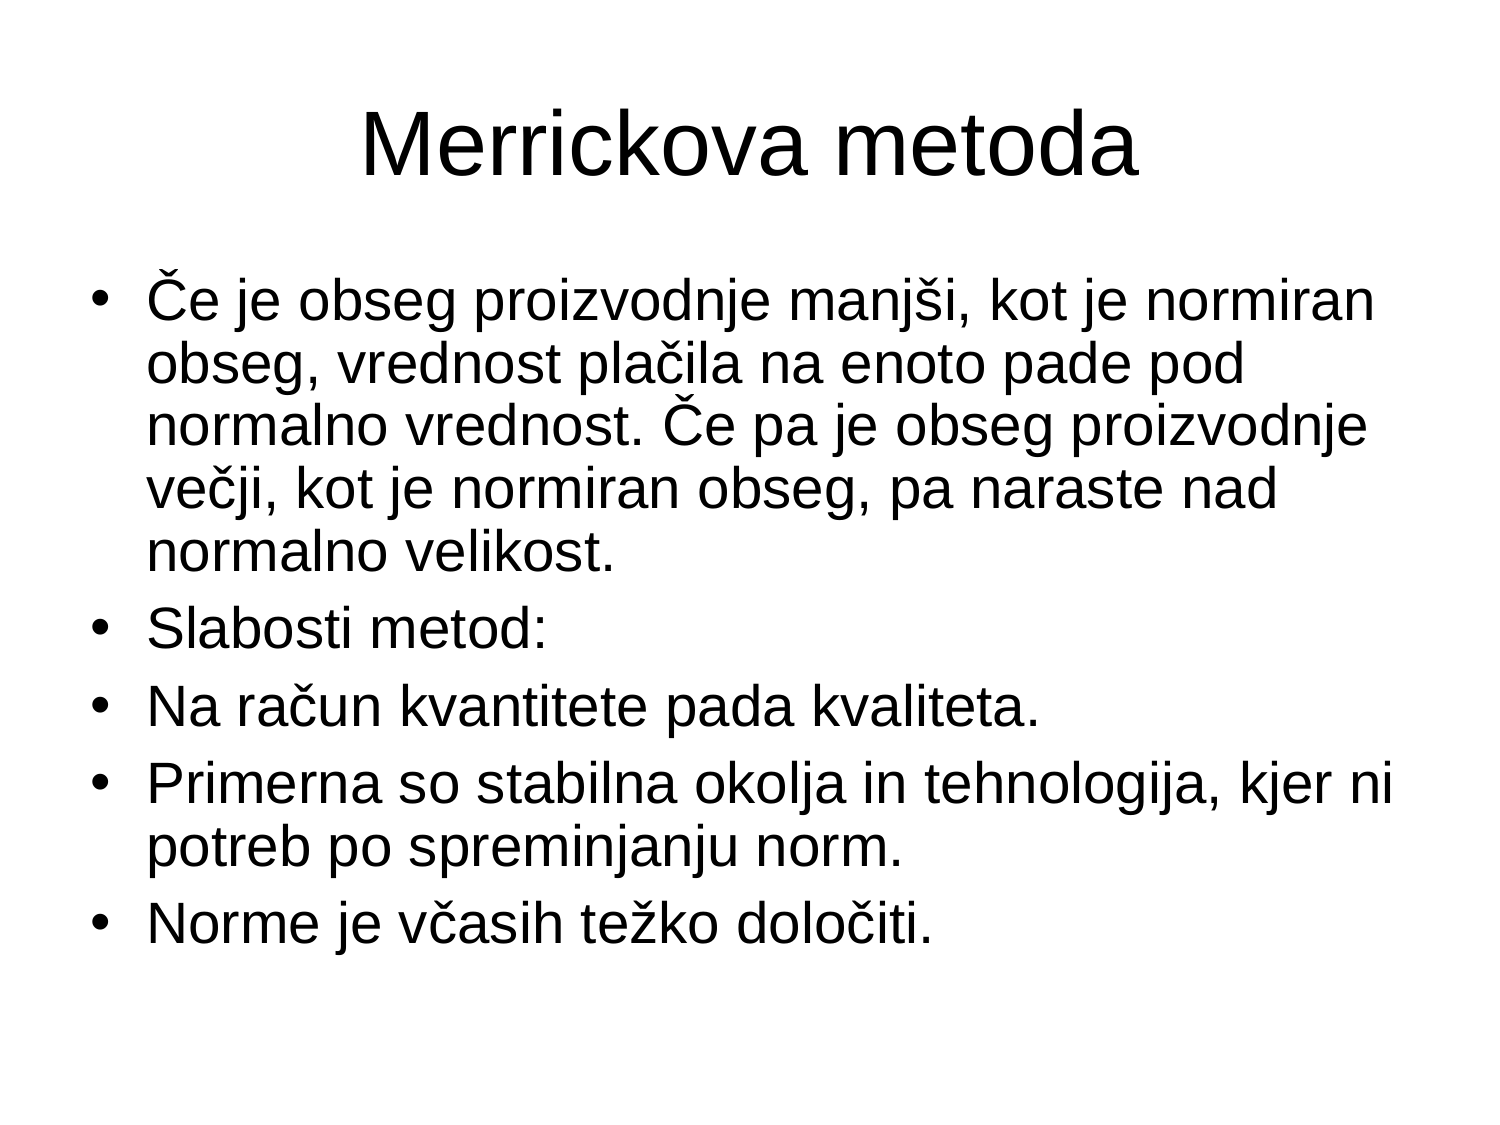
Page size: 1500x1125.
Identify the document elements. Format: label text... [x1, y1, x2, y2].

title Merrickova metoda [75, 45, 1426, 233]
list Če je obseg proizvodnje manjši, kot je normiran obseg, vrednost plačila na enoto pade pod normalno vrednost. Če pa je obseg proizvodnje večji, kot je normiran obseg, pa naraste nad normalno velikost. Slabosti metod: Na račun kvantitete pada kvaliteta. Primerna so stabilna okolja in tehnologija, kjer ni potreb po spreminjanju norm. Norme je včasih težko določiti. [75, 262, 1426, 1045]
